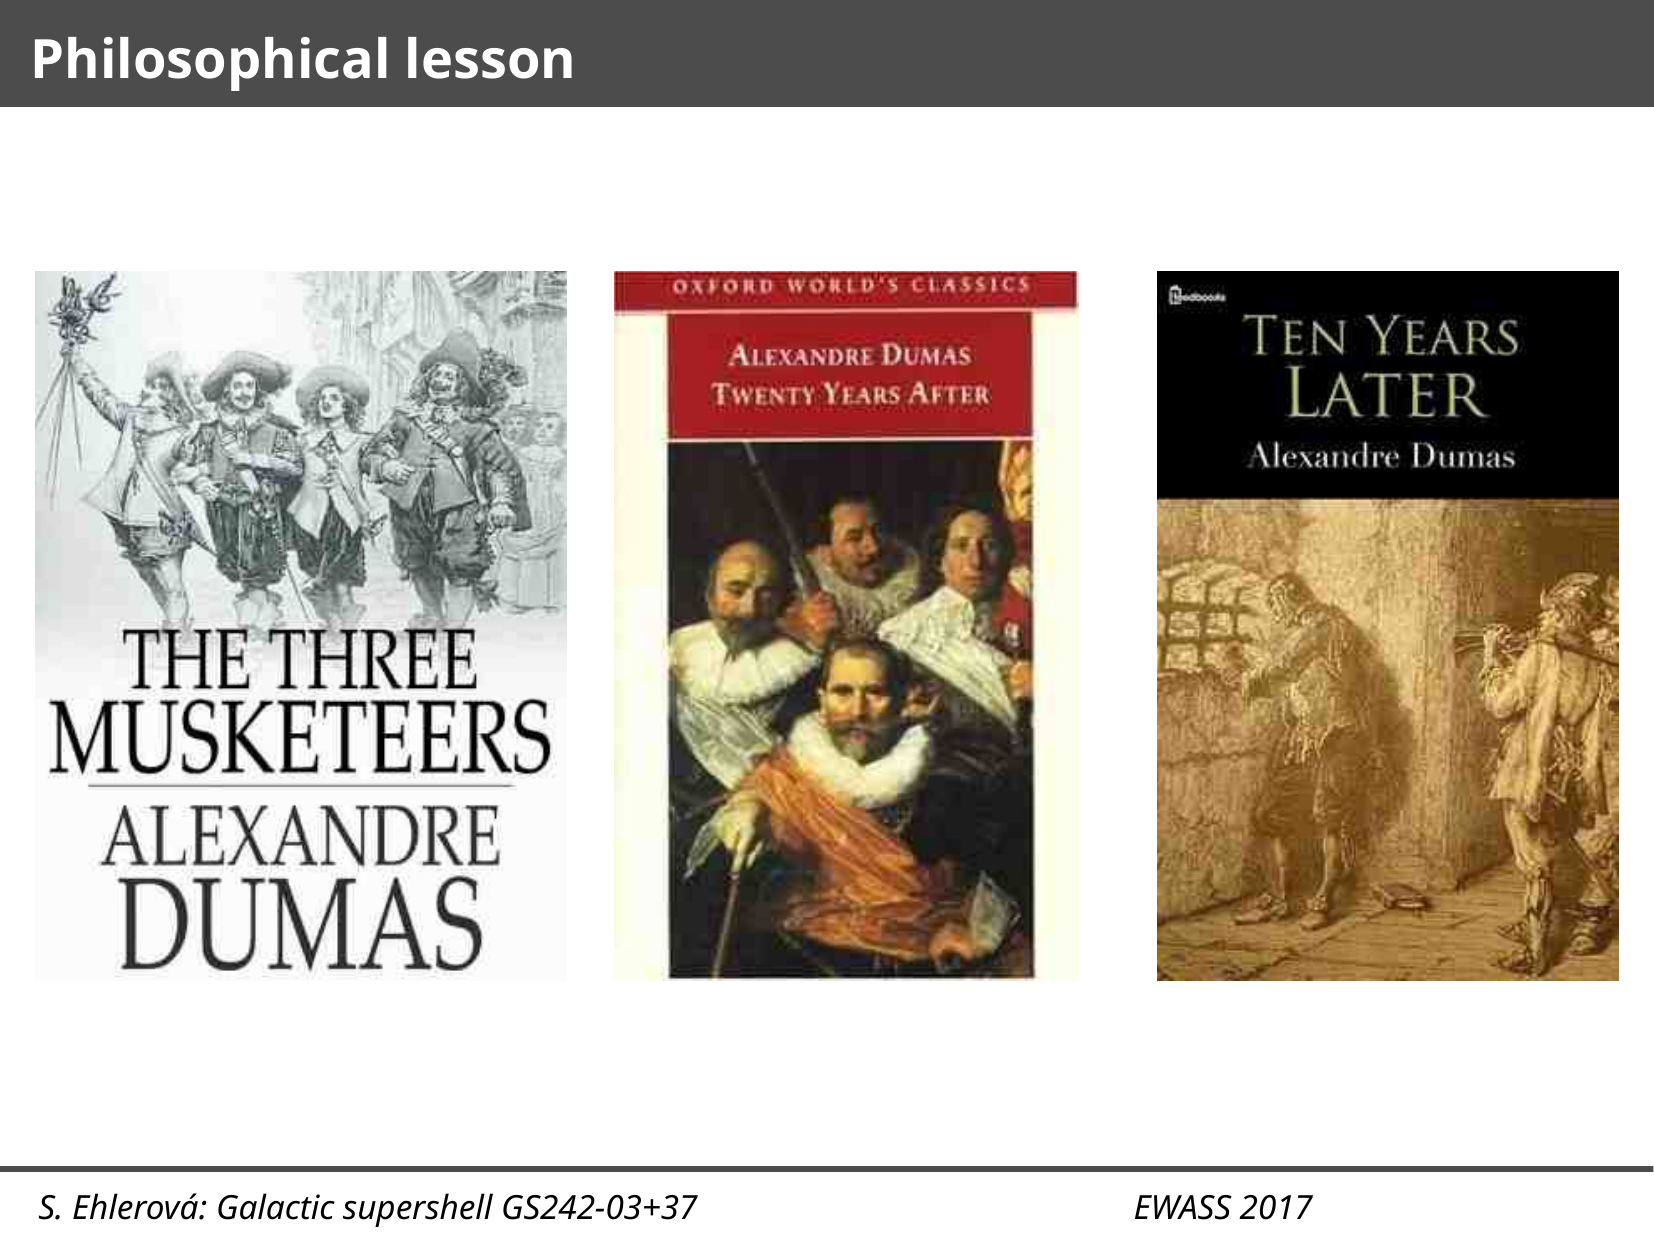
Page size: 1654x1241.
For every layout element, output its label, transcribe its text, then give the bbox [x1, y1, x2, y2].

text_box [0, 0, 1654, 107]
picture [1157, 271, 1619, 981]
text_box S. Ehlerová: Galactic supershell GS242-03+37 EWASS 2017 [23, 1176, 1643, 1232]
picture [35, 271, 567, 981]
text_box Philosophical lesson [15, 13, 664, 95]
picture [614, 271, 1079, 981]
